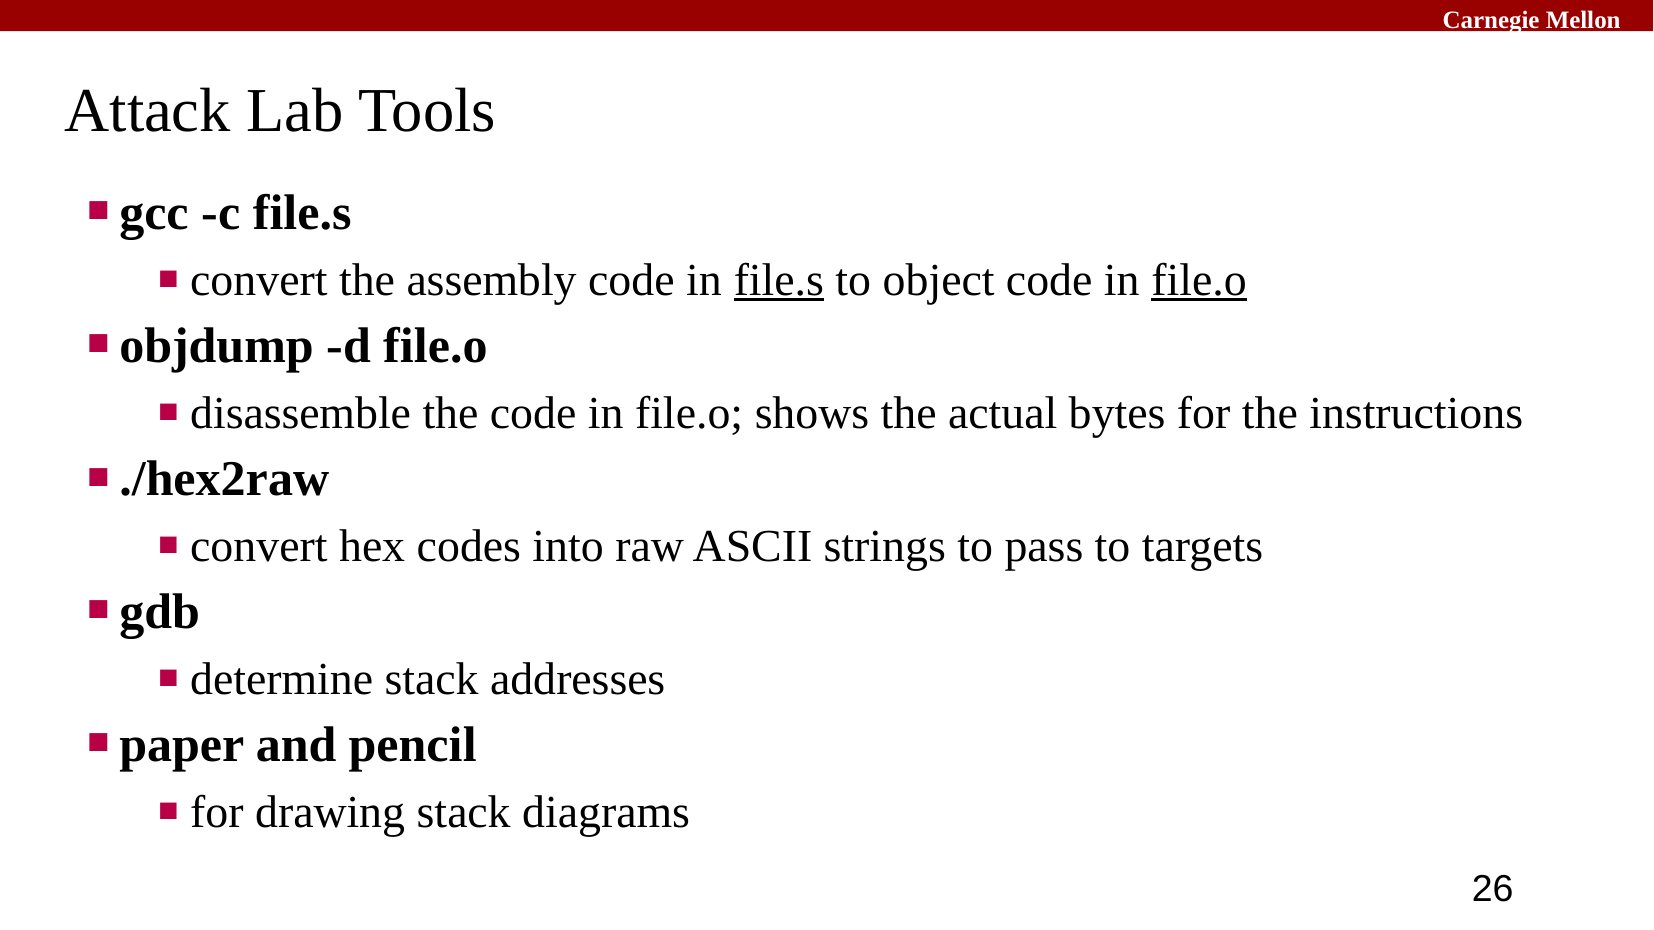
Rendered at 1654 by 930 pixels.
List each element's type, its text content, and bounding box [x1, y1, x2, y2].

list gcc -c file.s convert the assembly code in file.s to object code in file.o objdump -d file.o disassemble the code in file.o; shows the actual bytes for the instructions ./hex2raw convert hex codes into raw ASCII strings to pass to targets gdb determine stack addresses paper and pencil for drawing stack diagrams [71, 184, 1576, 859]
title Attack Lab Tools [64, 58, 1576, 163]
